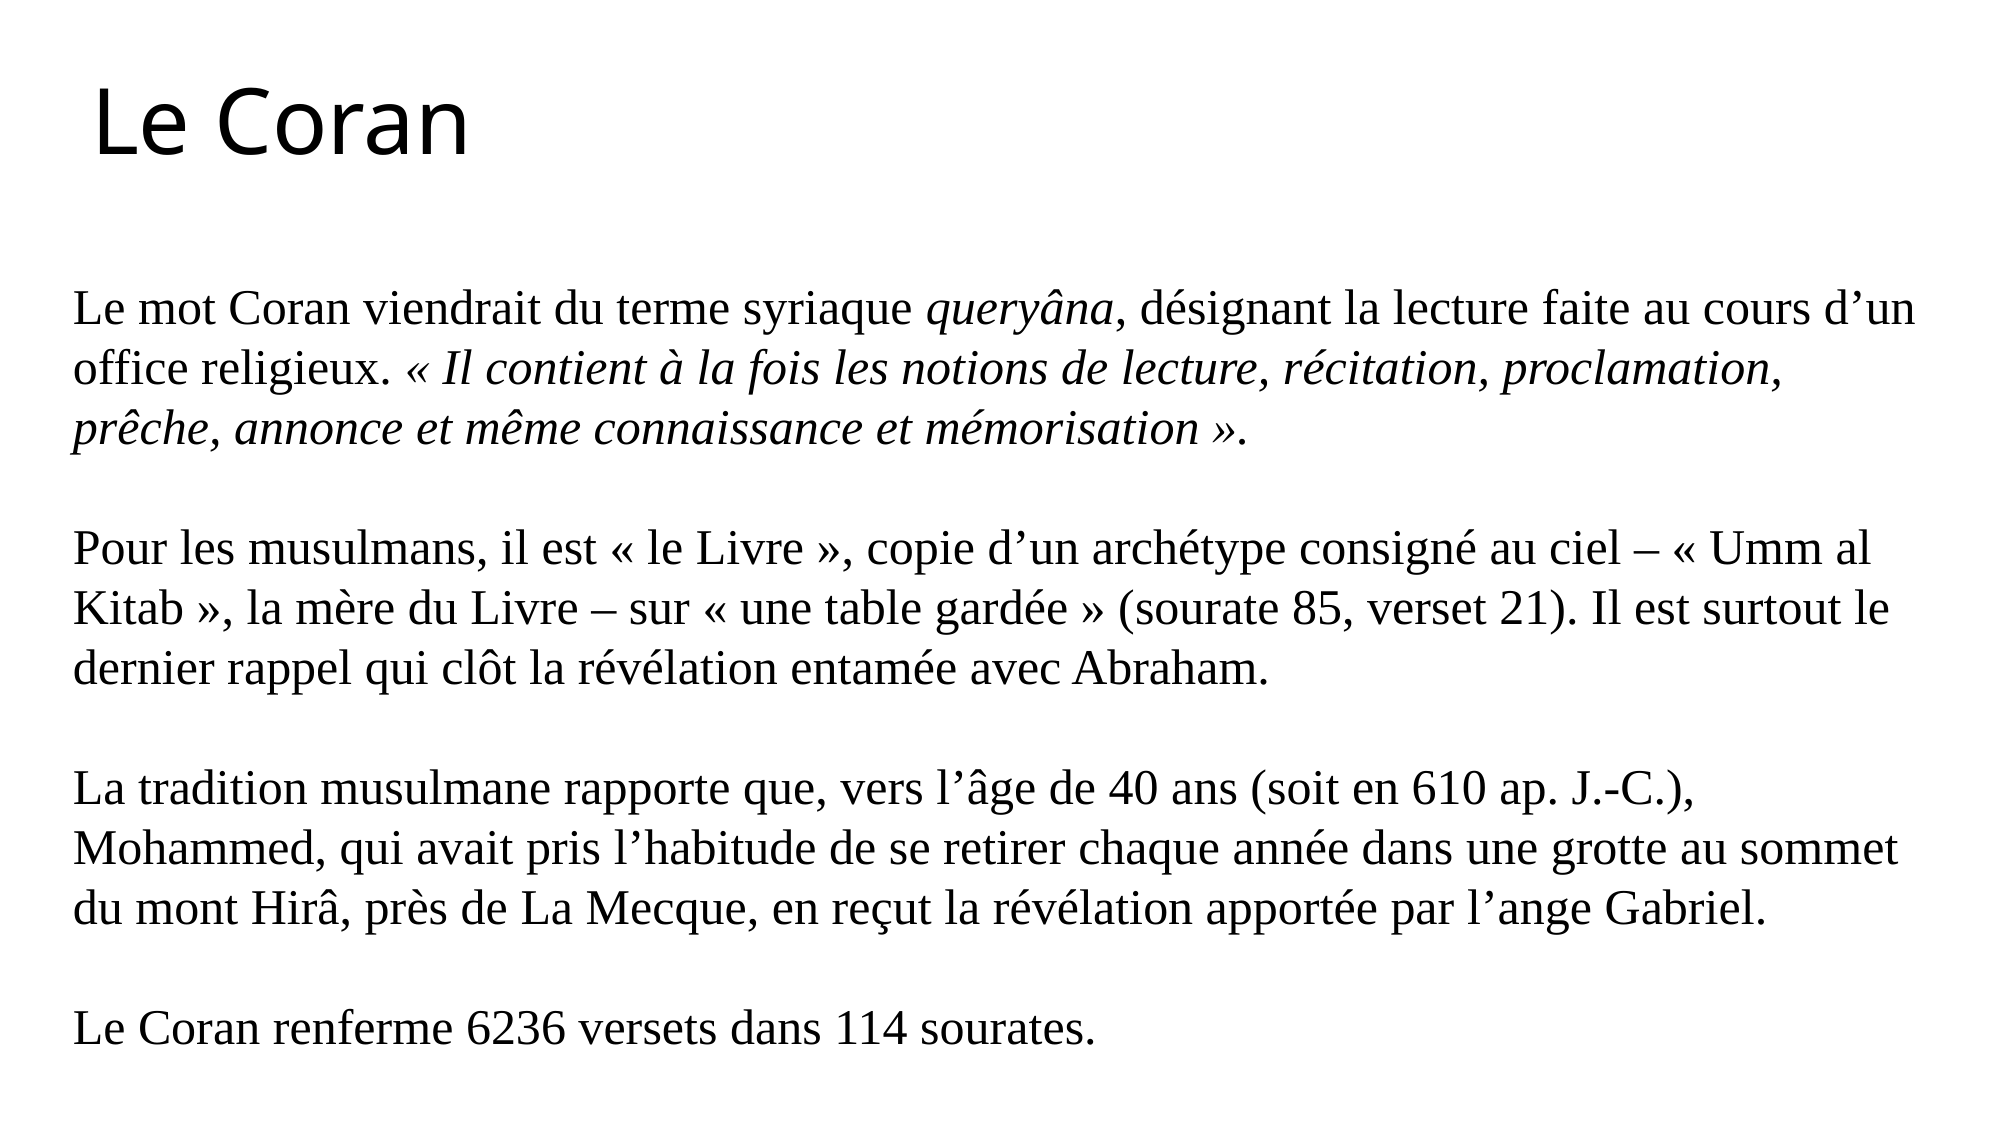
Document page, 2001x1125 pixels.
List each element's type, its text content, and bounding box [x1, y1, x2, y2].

text_box Le mot Coran viendrait du terme syriaque queryâna, désignant la lecture faite au cours d’un office religieux. « Il contient à la fois les notions de lecture, récitation, proclamation, prêche, annonce et même connaissance et mémorisation ». Pour les musulmans, il est « le Livre », copie d’un archétype consigné au ciel – « Umm al Kitab », la mère du Livre – sur « une table gardée » (sourate 85, verset 21). Il est surtout le dernier rappel qui clôt la révélation entamée avec Abraham. La tradition musulmane rapporte que, vers l’âge de 40 ans (soit en 610 ap. J.-C.), Mohammed, qui avait pris l’habitude de se retirer chaque année dans une grotte au sommet du mont Hirâ, près de La Mecque, en reçut la révélation apportée par l’ange Gabriel. Le Coran renferme 6236 versets dans 114 sourates. [57, 267, 1934, 1125]
title Le Coran [76, 31, 1638, 219]
